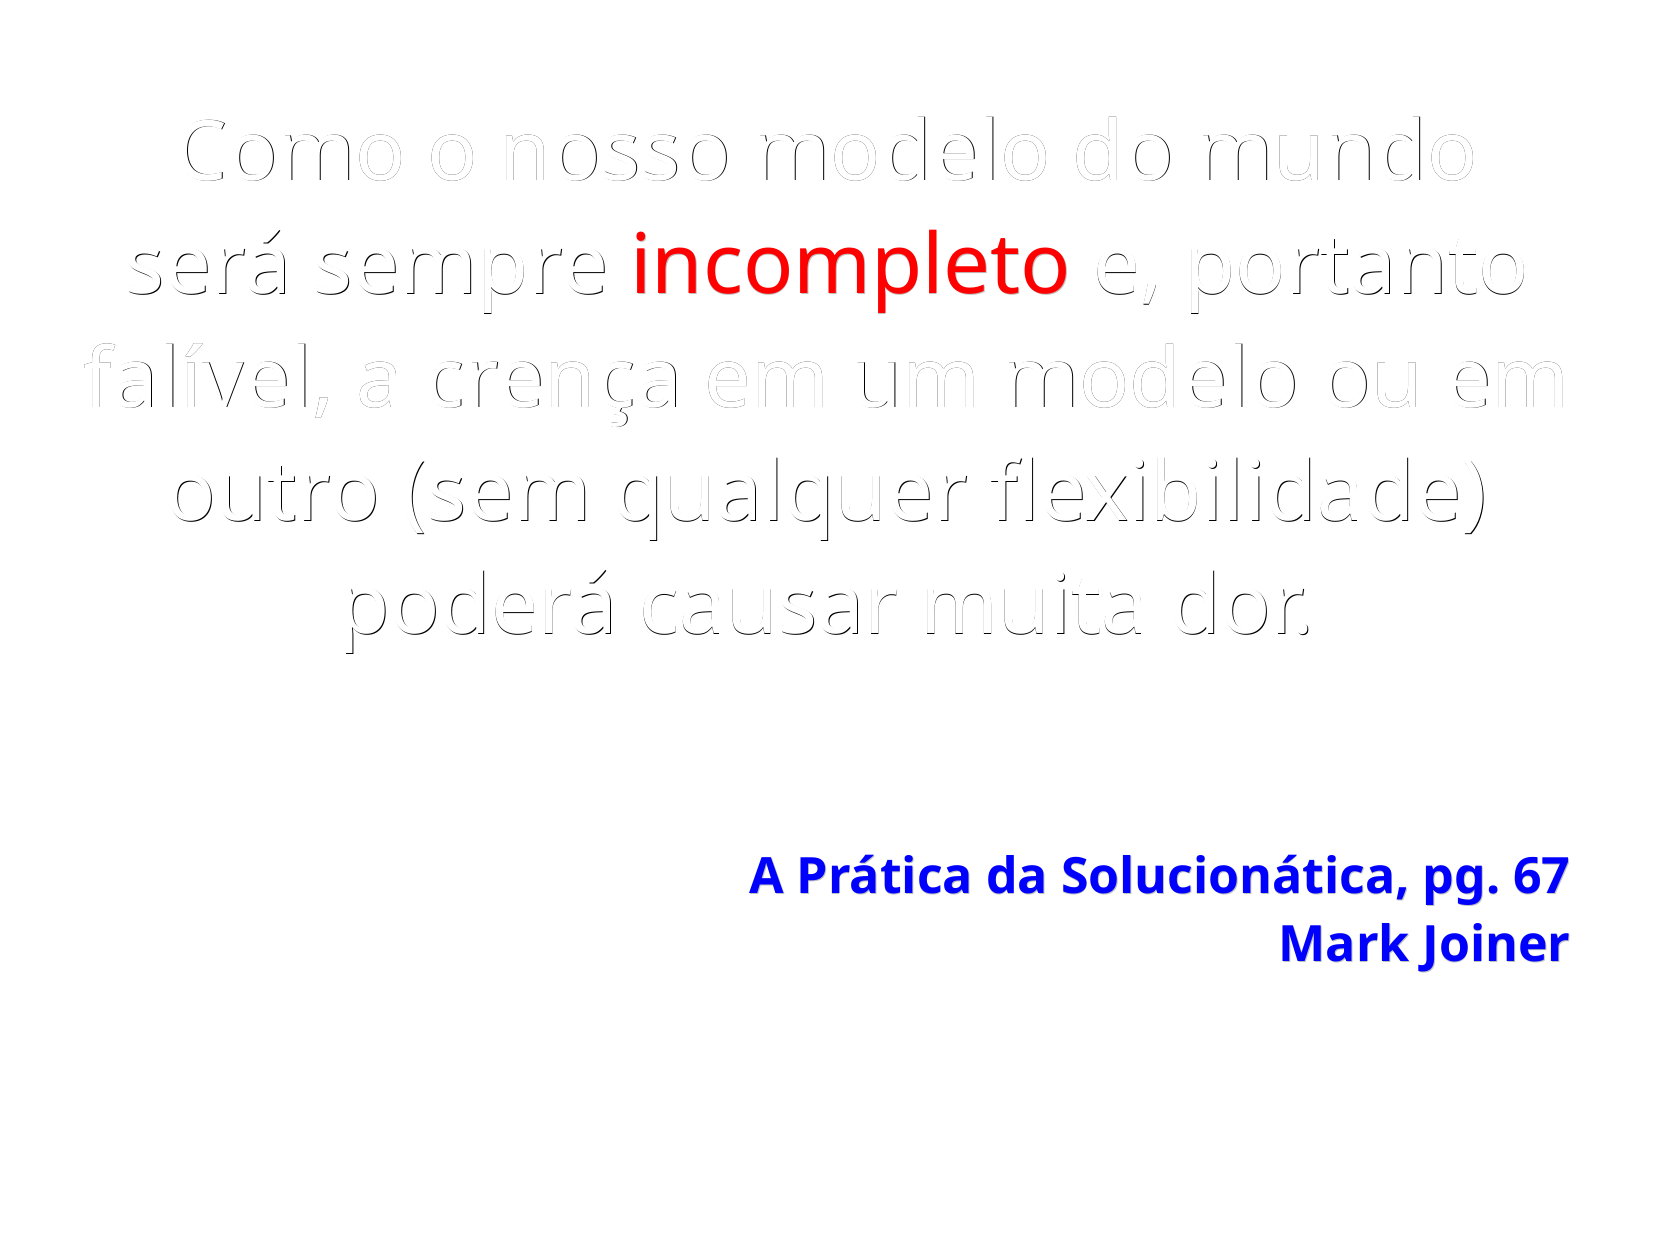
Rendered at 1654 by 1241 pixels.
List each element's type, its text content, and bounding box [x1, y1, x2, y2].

subtitle Como o nosso modelo do mundo será sempre incompleto e, portanto falível, a crença em um modelo ou em outro (sem qualquer flexibilidade) poderá causar muita dor. A Prática da Solucionática, pg. 67 Mark Joiner [82, 162, 1571, 996]
